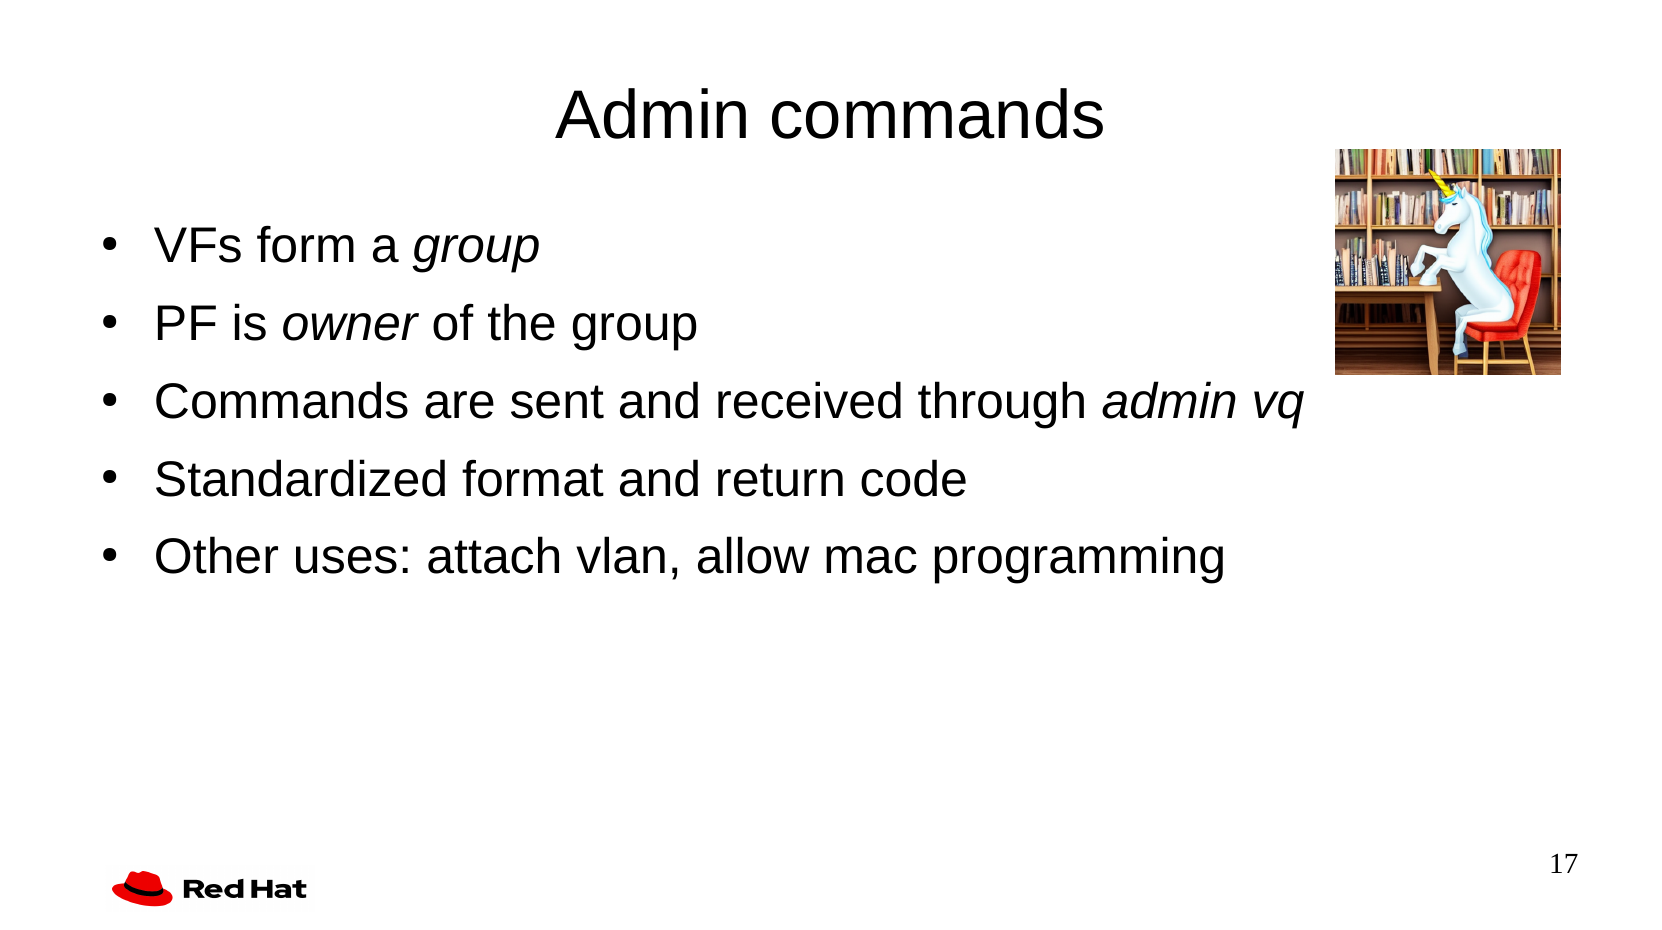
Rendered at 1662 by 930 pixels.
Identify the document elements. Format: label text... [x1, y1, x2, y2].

title Admin commands [83, 36, 1579, 193]
picture [1335, 149, 1561, 376]
picture [105, 865, 315, 912]
list VFs form a group PF is owner of the group Commands are sent and received through admin vq Standardized format and return code Other uses: attach vlan, allow mac programming [83, 217, 1579, 757]
